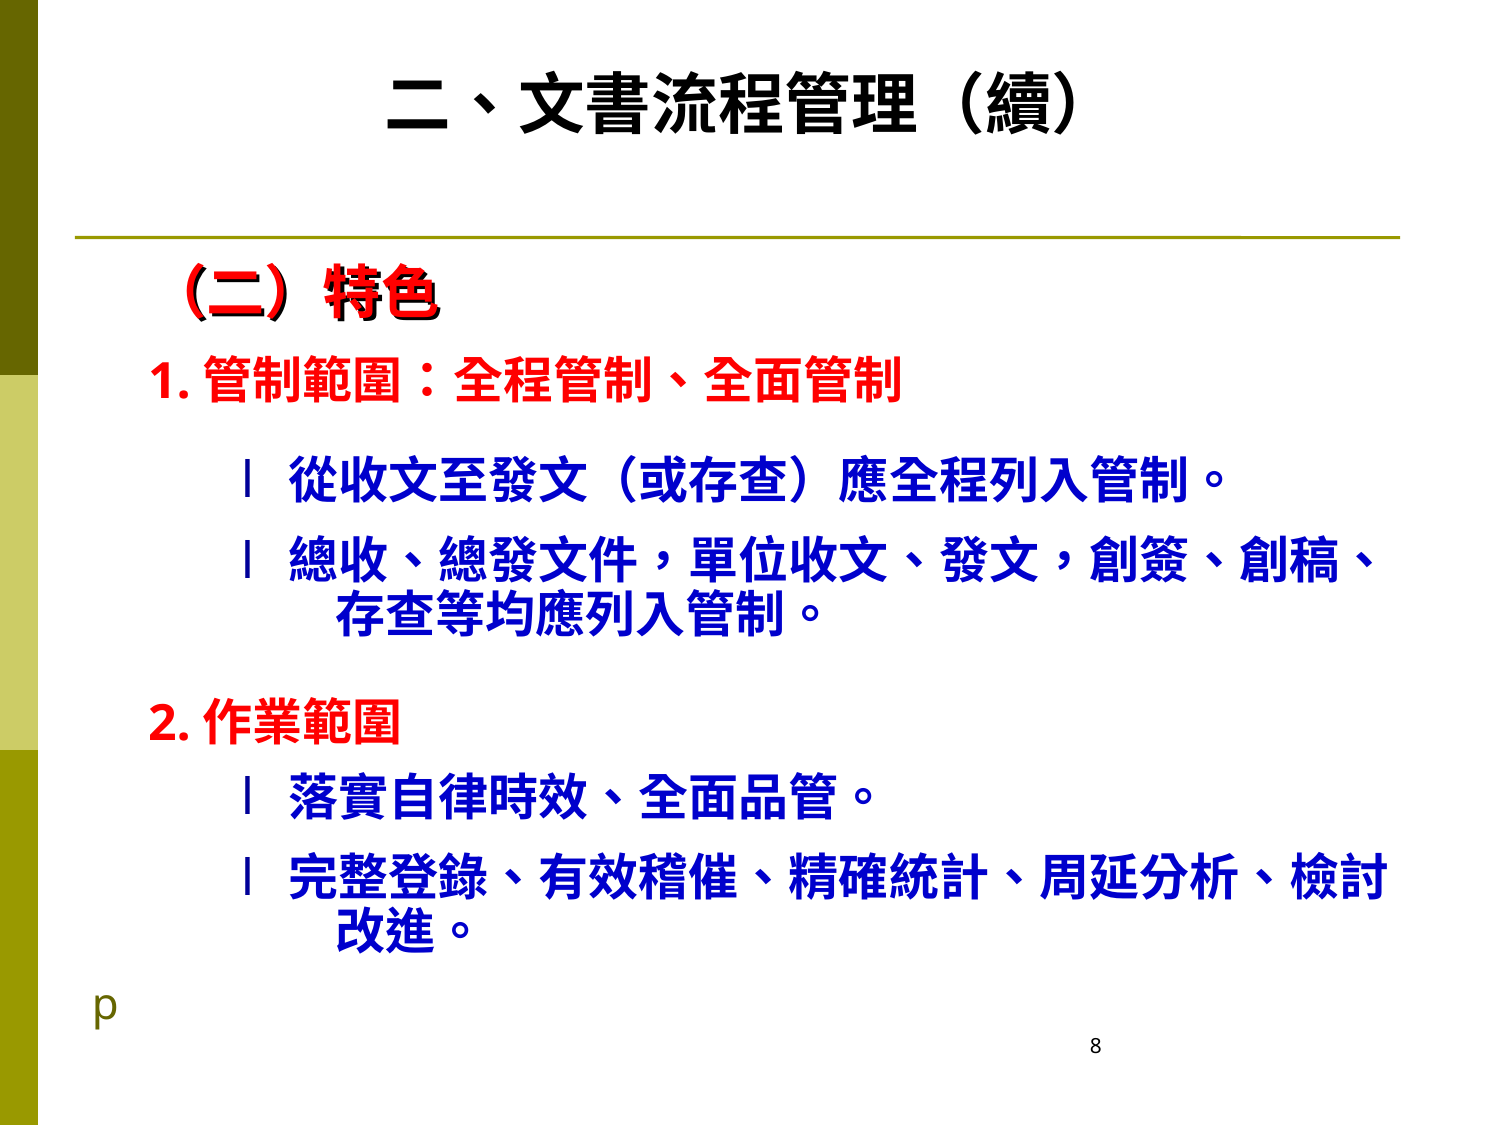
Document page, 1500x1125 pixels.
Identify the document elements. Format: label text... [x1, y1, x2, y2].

list （二）特色 1.管制範圍：全程管制、全面管制 從收文至發文（或存查）應全程列入管制。 總收、總發文件，單位收文、發文，創簽、創稿、存查等均應列入管制。 2.作業範圍 落實自律時效、全面品管。 完整登錄、有效稽催、精確統計、周延分析、檢討改進。 [76, 255, 1427, 999]
text_box [1074, 1025, 1426, 1101]
title 二、文書流程管理（續） [76, 42, 1427, 149]
